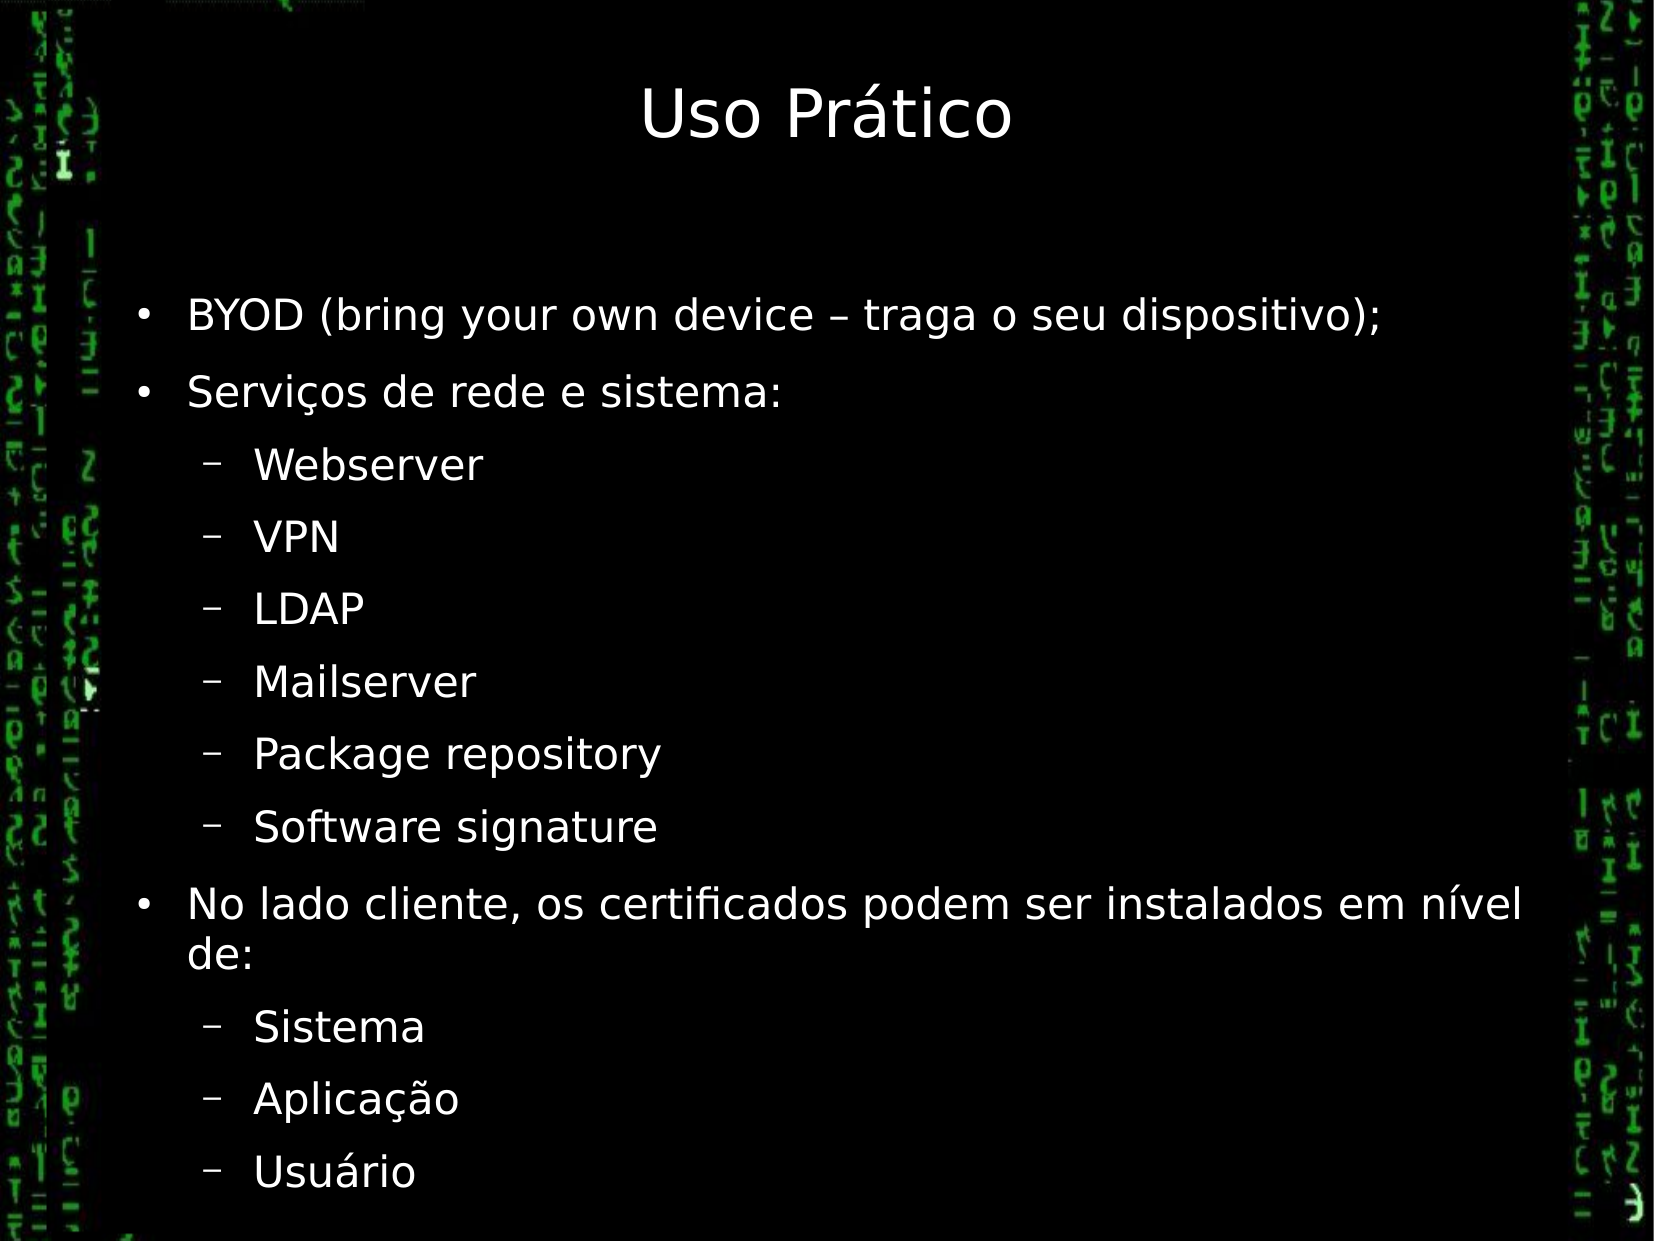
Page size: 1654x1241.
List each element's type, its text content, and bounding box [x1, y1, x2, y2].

list BYOD (bring your own device – traga o seu dispositivo); Serviços de rede e sistema: Webserver VPN LDAP Mailserver Package repository Software signature No lado cliente, os certificados podem ser instalados em nível de: Sistema Aplicação Usuário [120, 289, 1546, 1201]
picture [0, 0, 1654, 1241]
title Uso Prático [82, 49, 1571, 181]
